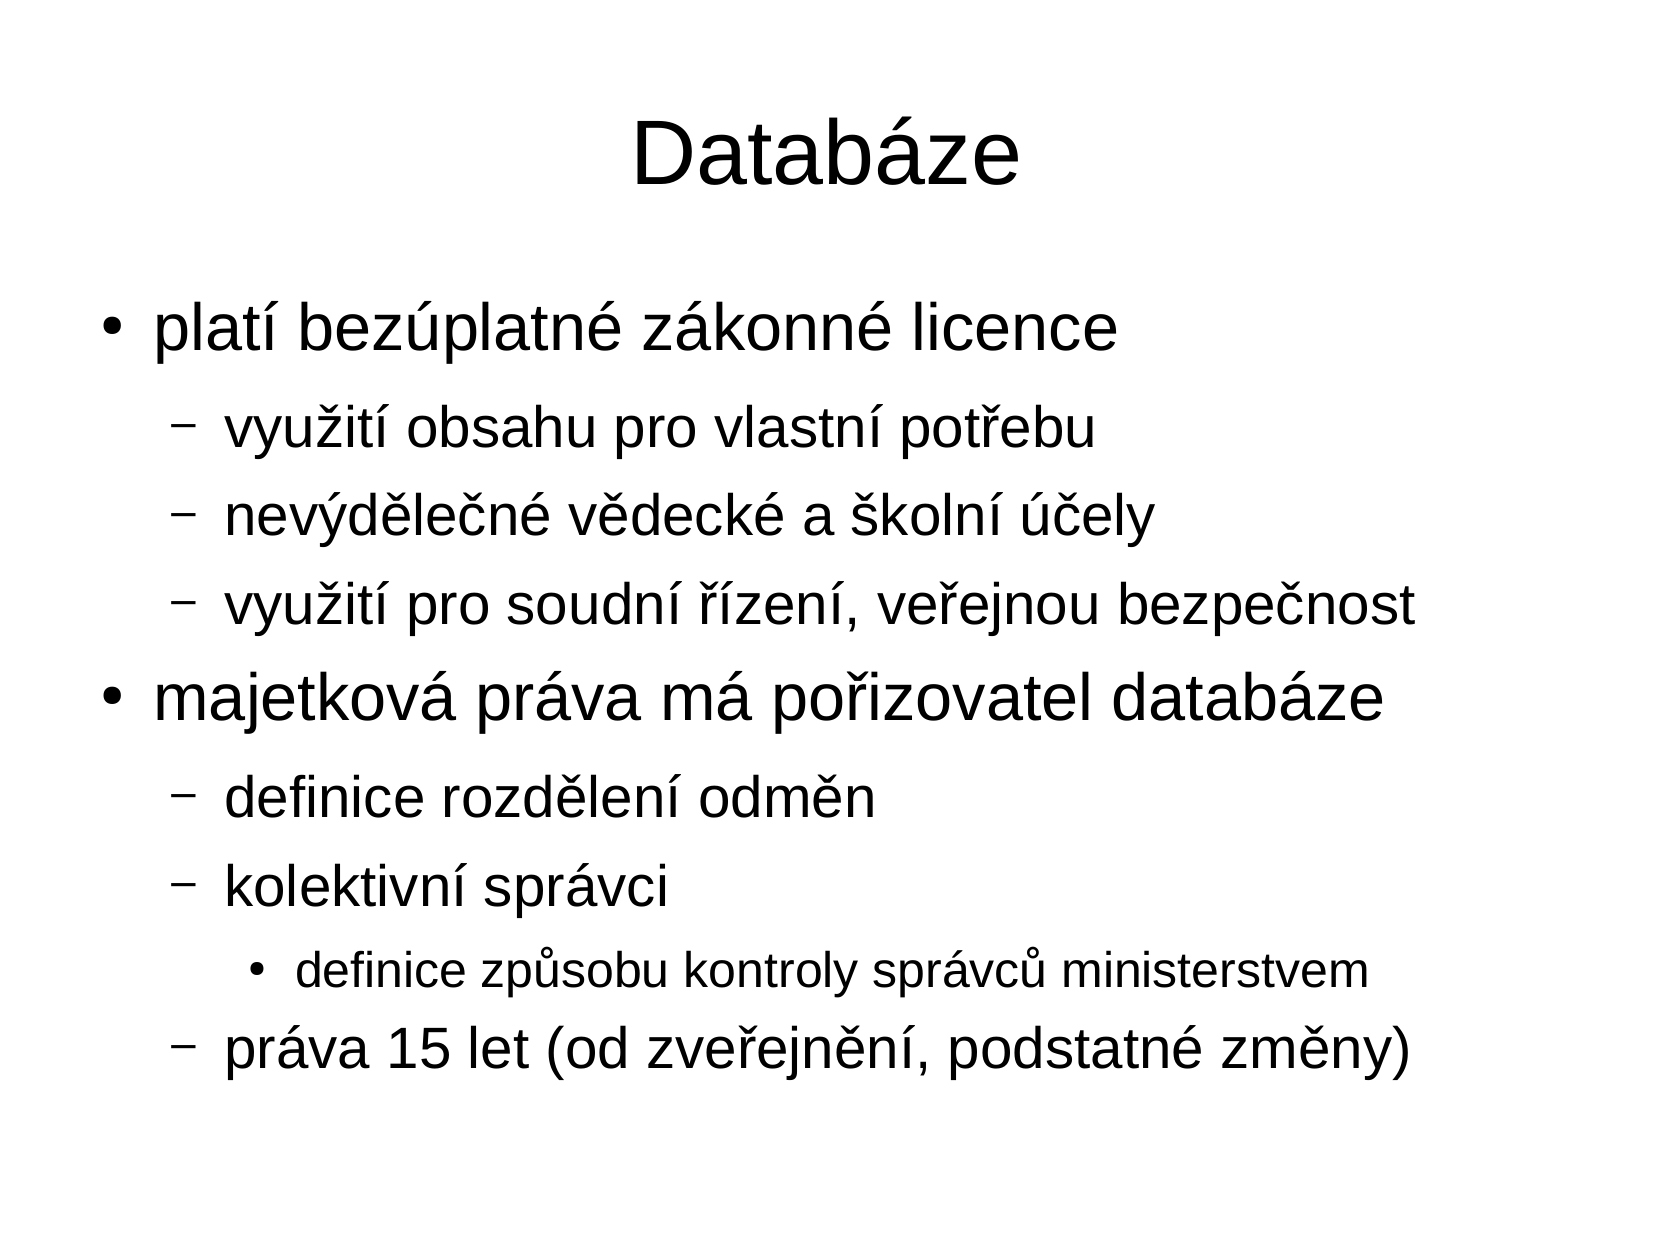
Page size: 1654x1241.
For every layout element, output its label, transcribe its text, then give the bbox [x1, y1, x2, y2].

title Databáze [82, 49, 1571, 257]
list platí bezúplatné zákonné licence využití obsahu pro vlastní potřebu nevýdělečné vědecké a školní účely využití pro soudní řízení, veřejnou bezpečnost majetková práva má pořizovatel databáze definice rozdělení odměn kolektivní správci definice způsobu kontroly správců ministerstvem práva 15 let (od zveřejnění, podstatné změny) [82, 290, 1538, 1010]
